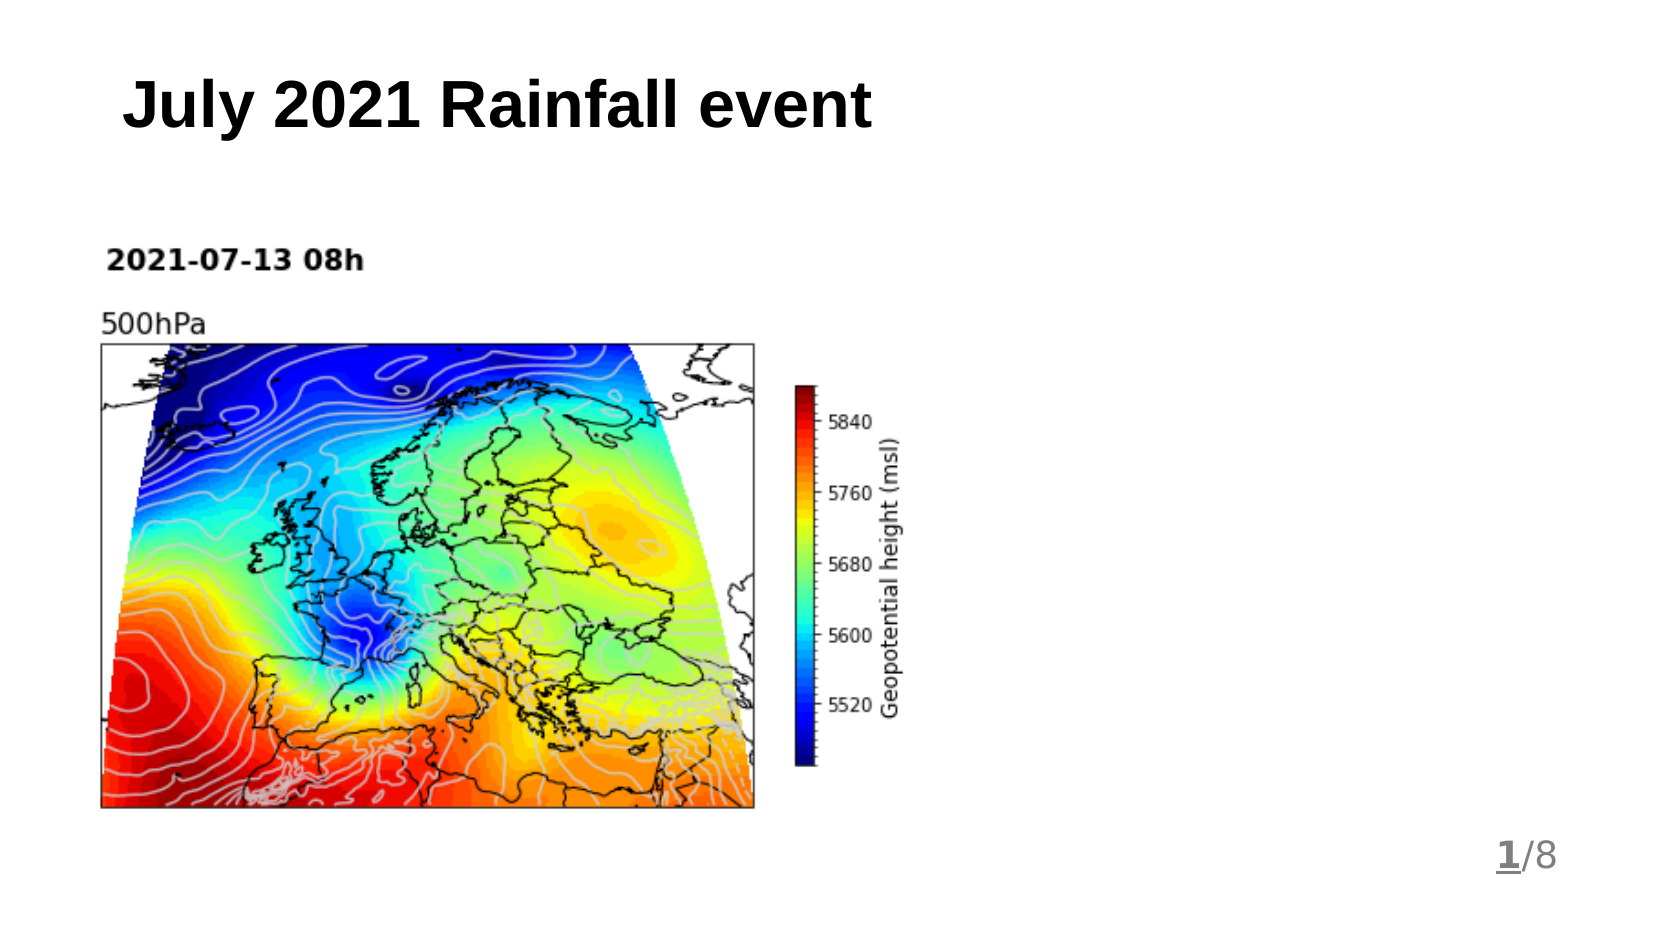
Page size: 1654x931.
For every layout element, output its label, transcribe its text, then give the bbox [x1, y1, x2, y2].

text_box 1/8 [1480, 826, 1595, 897]
text_box July 2021 Rainfall event [107, 59, 1270, 186]
picture [88, 236, 916, 820]
